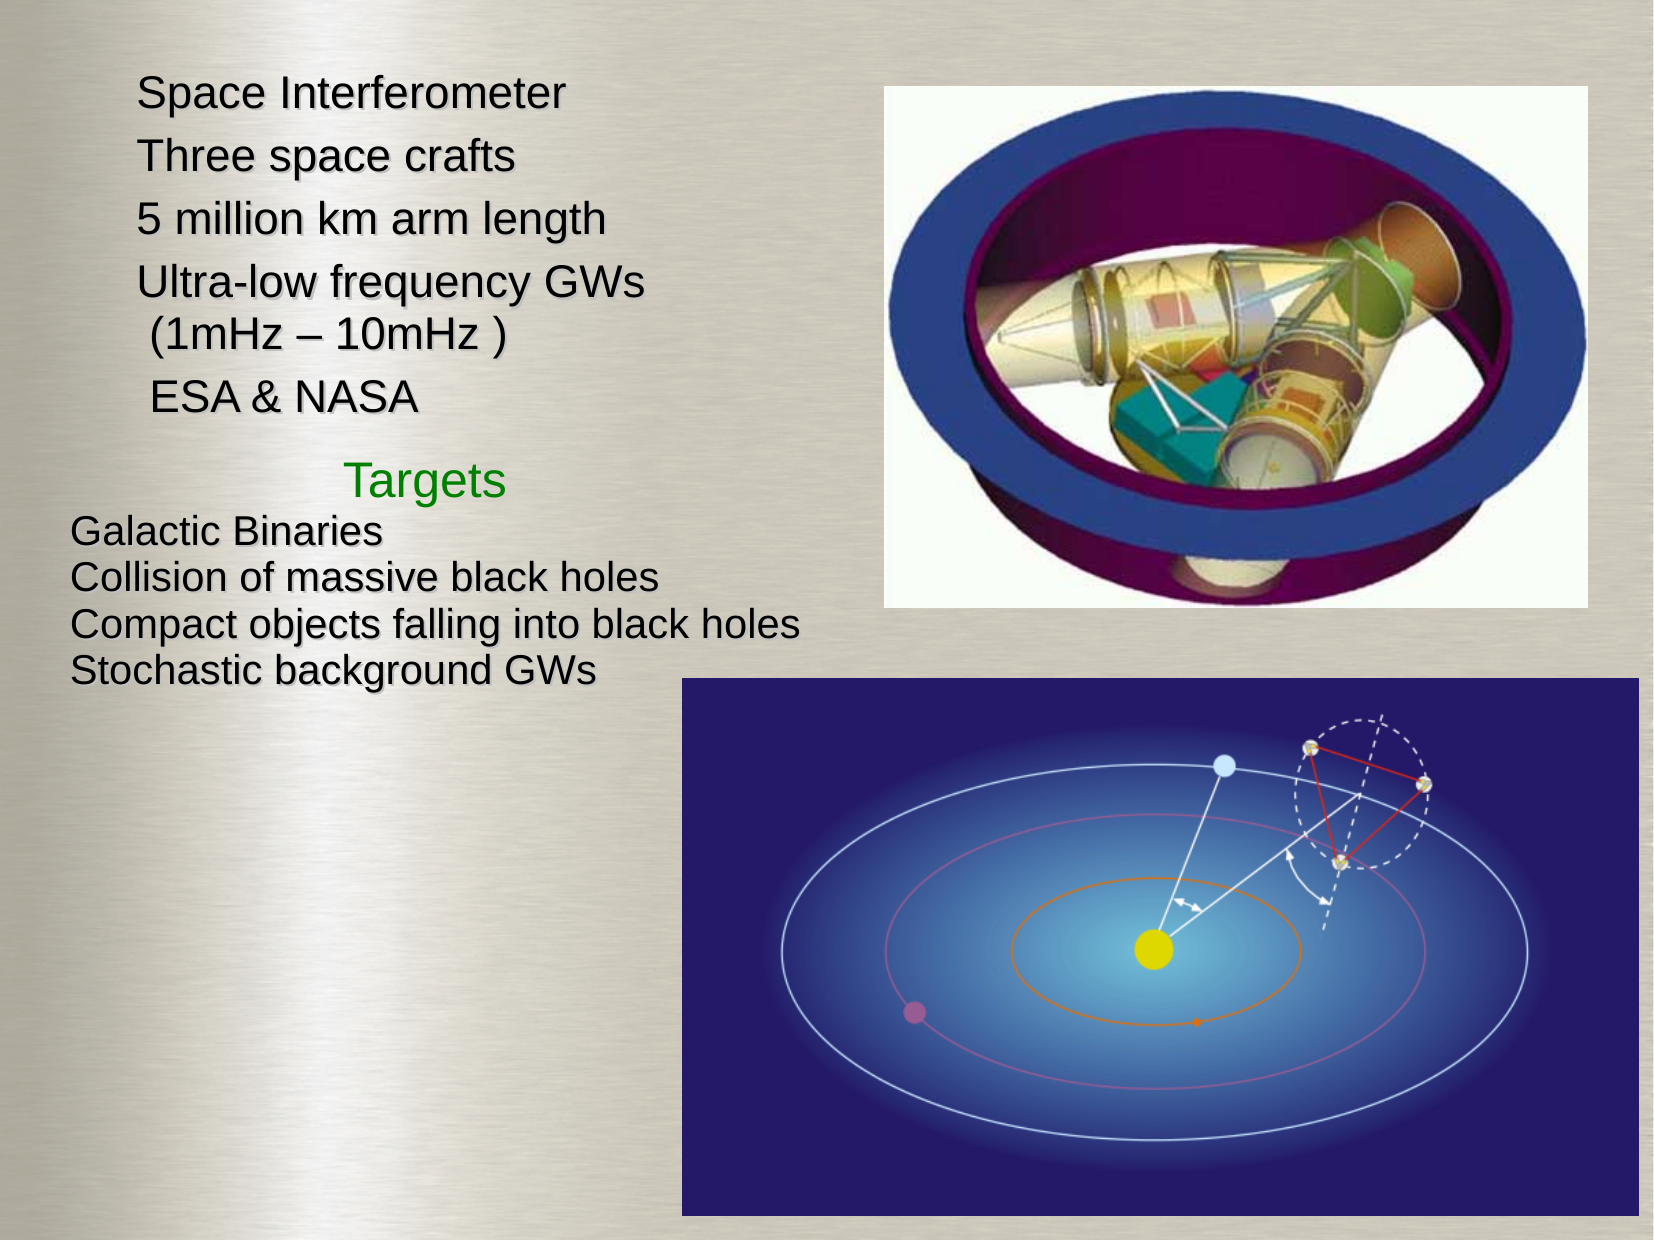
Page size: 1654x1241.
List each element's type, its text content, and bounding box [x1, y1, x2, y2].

picture [0, 0, 1654, 1240]
text_box Space Interferometer Three space crafts 5 million km arm length Ultra-low frequency GWs (1mHz – 10mHz ) ESA & NASA [121, 59, 680, 430]
text_box Targets Galactic Binaries Collision of massive black holes Compact objects falling into black holes Stochastic background GWs [55, 444, 818, 701]
